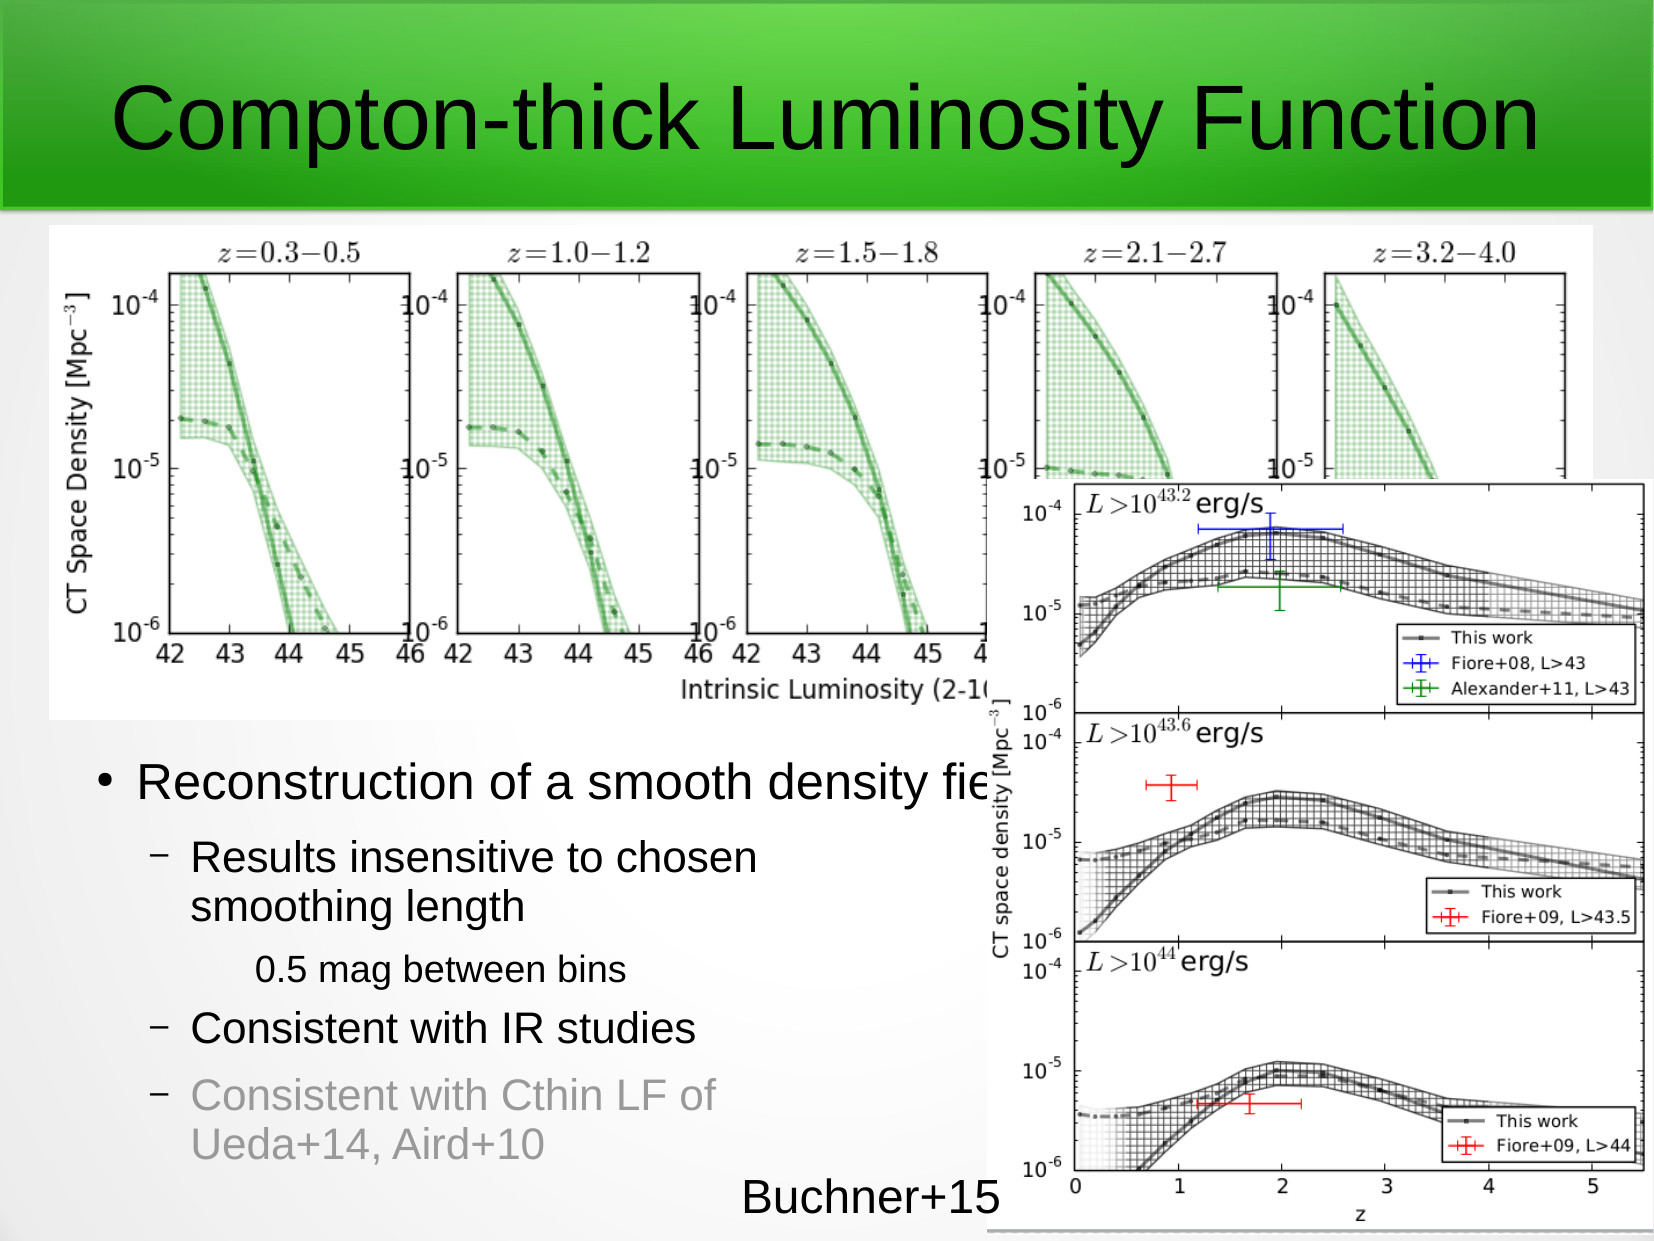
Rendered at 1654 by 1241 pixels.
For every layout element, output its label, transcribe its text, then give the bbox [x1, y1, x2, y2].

title Compton-thick Luminosity Function [82, 47, 1571, 189]
text_box Buchner+15 [690, 1170, 1061, 1225]
list Reconstruction of a smooth density field Results insensitive to chosen smoothing length 0.5 mag between bins Consistent with IR studies Consistent with Cthin LF of Ueda+14, Aird+10 [82, 753, 987, 1171]
picture [49, 225, 1654, 1235]
